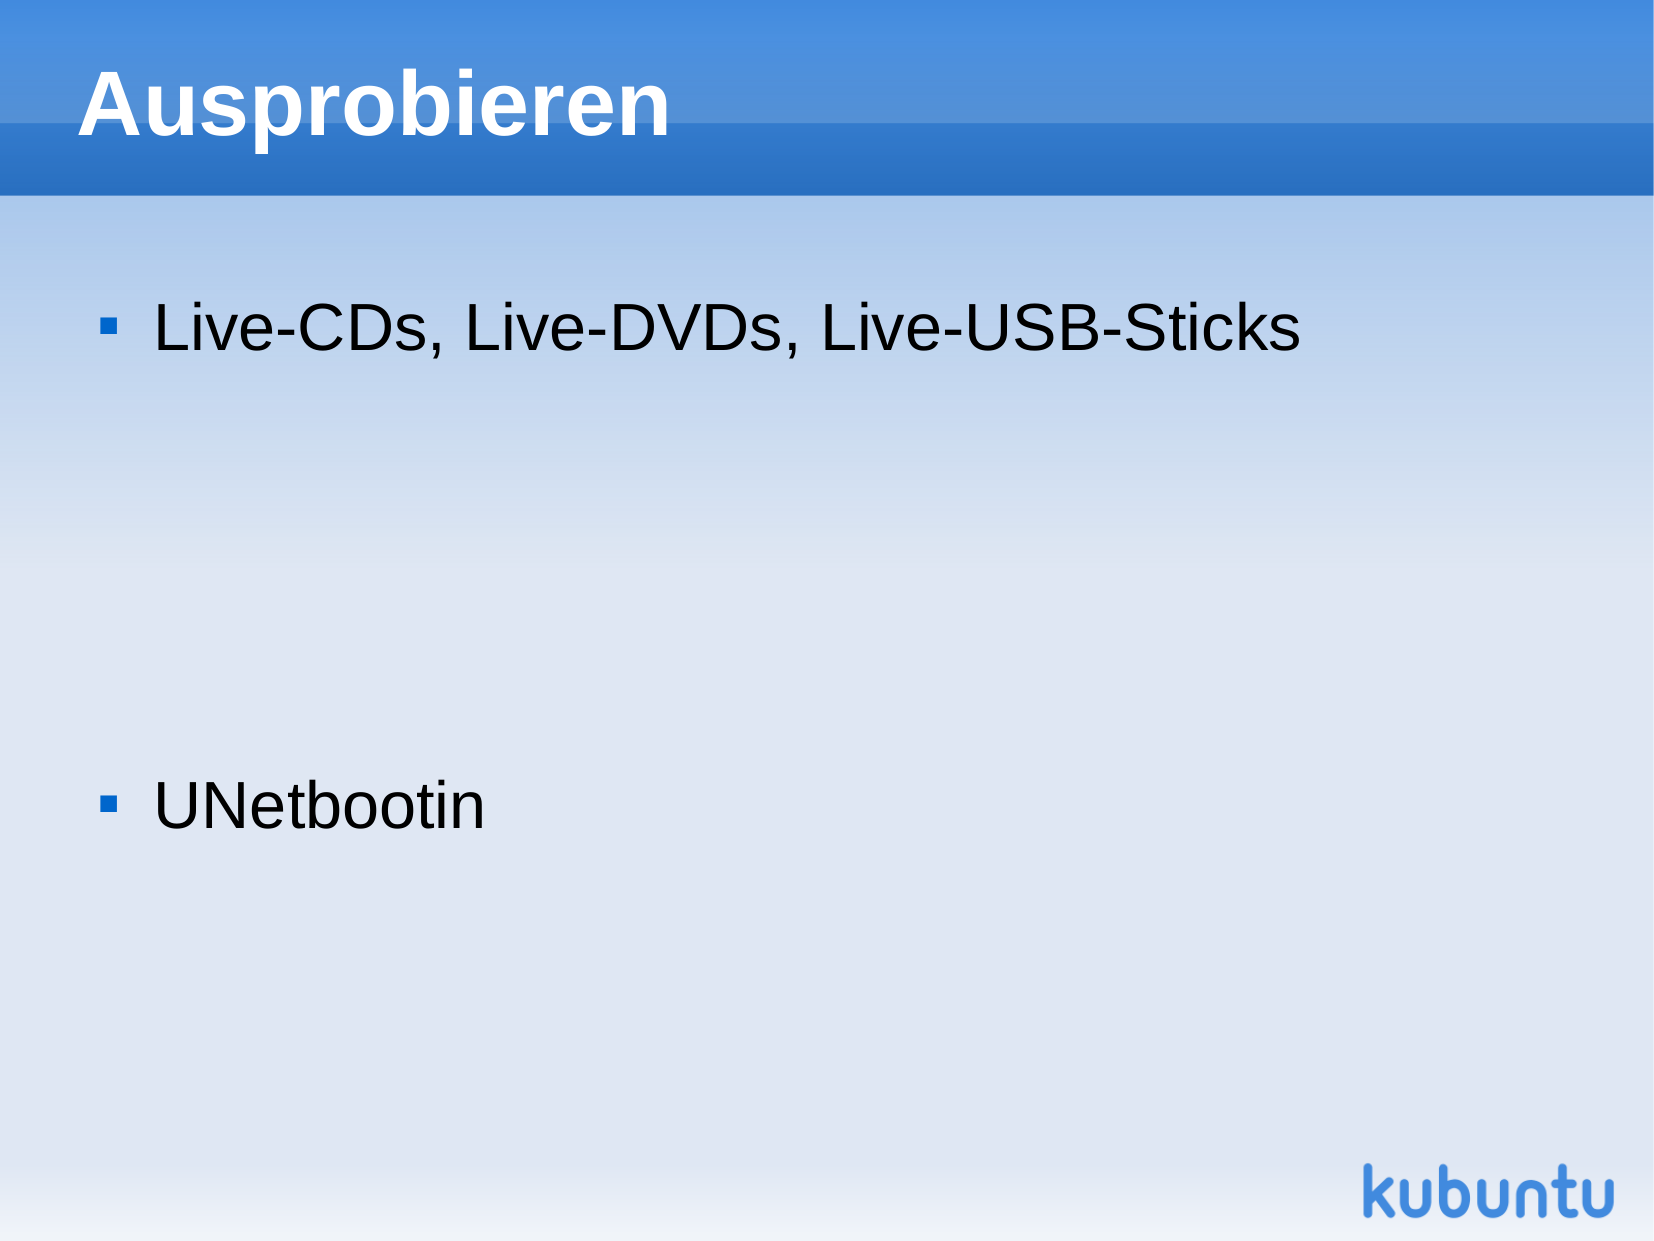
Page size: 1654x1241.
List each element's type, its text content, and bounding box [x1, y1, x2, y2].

picture [0, 0, 1654, 1241]
title Ausprobieren [76, 0, 1565, 208]
list Live-CDs, Live-DVDs, Live-USB-Sticks UNetbootin [82, 290, 1571, 1094]
